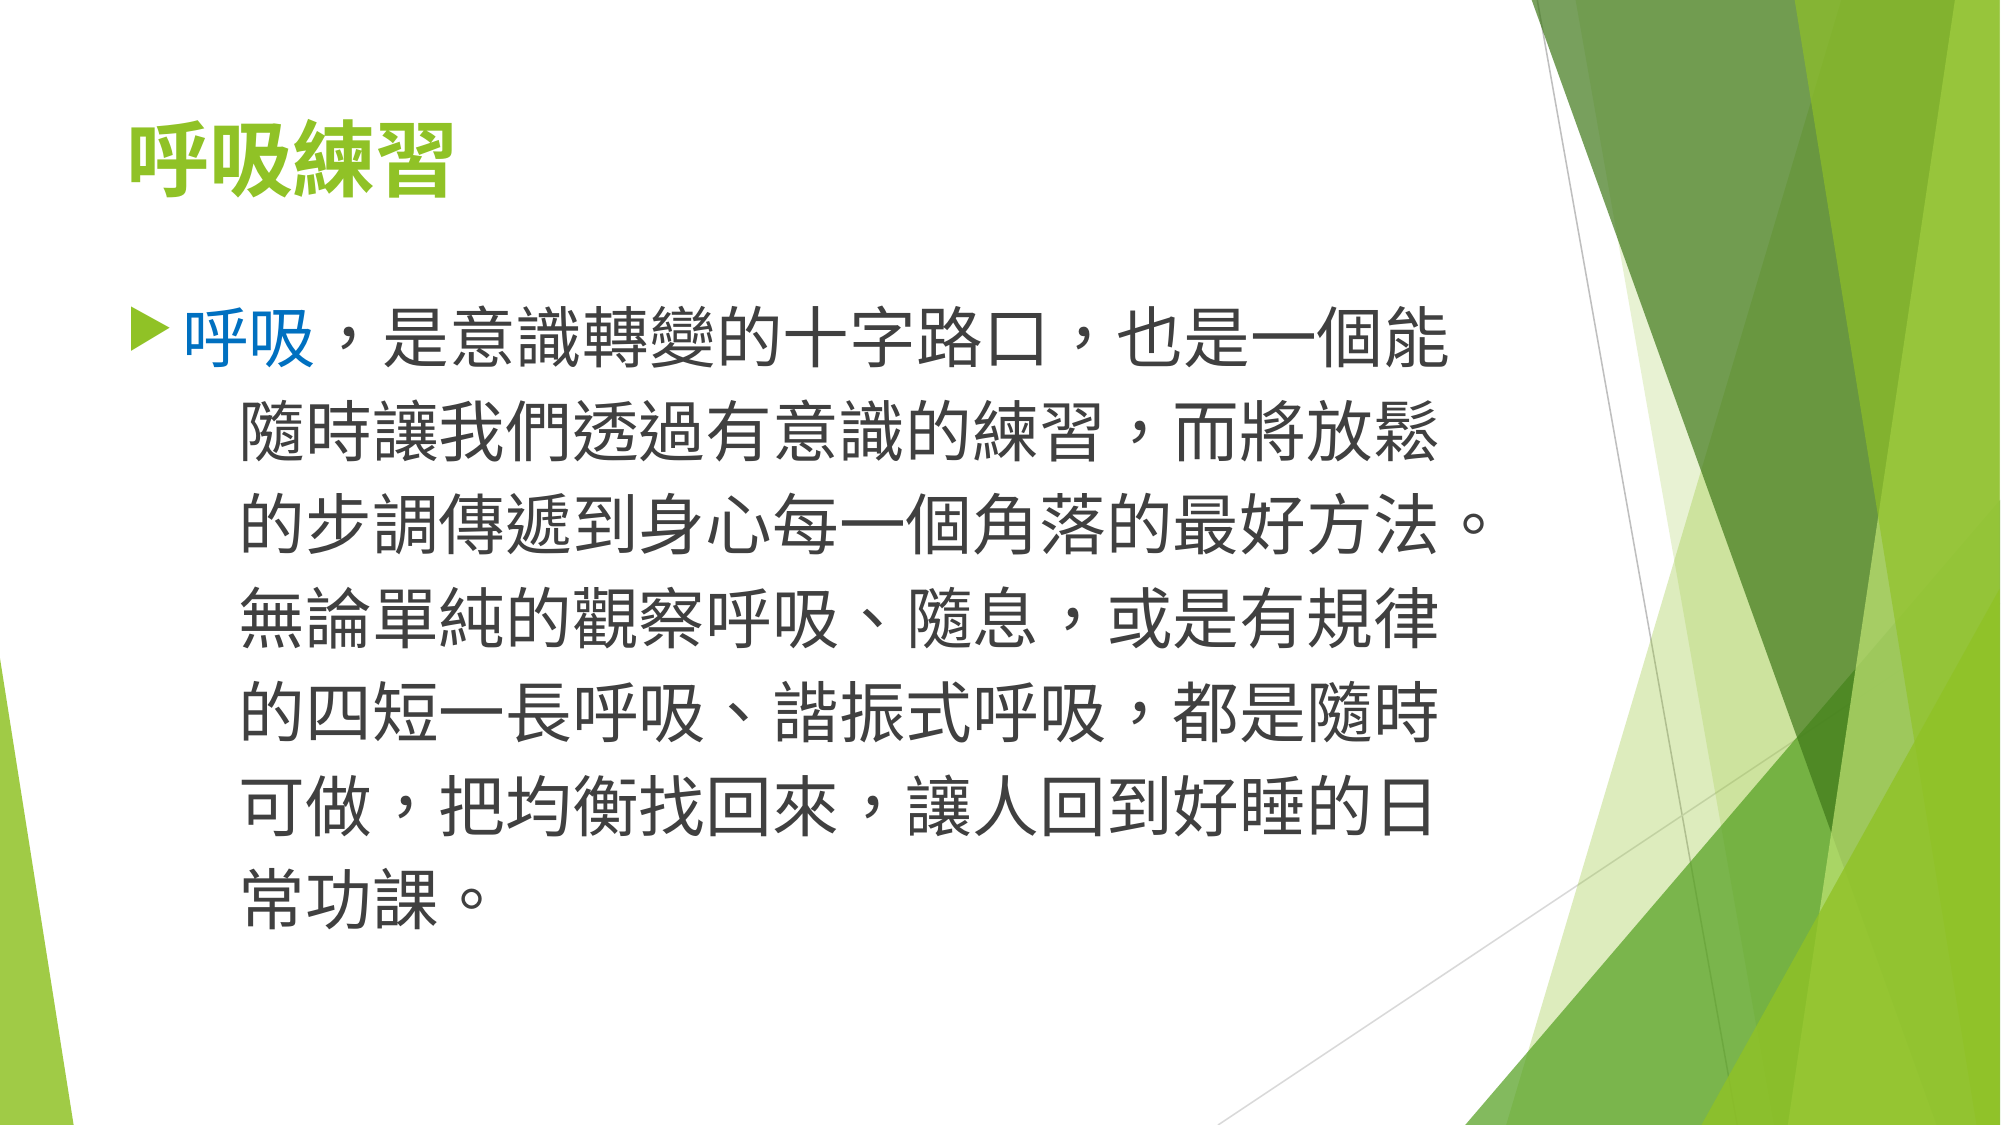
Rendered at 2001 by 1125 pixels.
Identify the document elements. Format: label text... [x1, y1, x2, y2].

title 呼吸練習 [111, 99, 1522, 274]
list 呼吸，是意識轉變的十字路口，也是一個能隨時讓我們透過有意識的練習，而將放鬆的步調傳遞到身心每一個角落的最好方法。無論單純的觀察呼吸、隨息，或是有規律的四短一長呼吸、諧振式呼吸，都是隨時可做，把均衡找回來，讓人回到好睡的日常功課。 [111, 274, 1522, 992]
